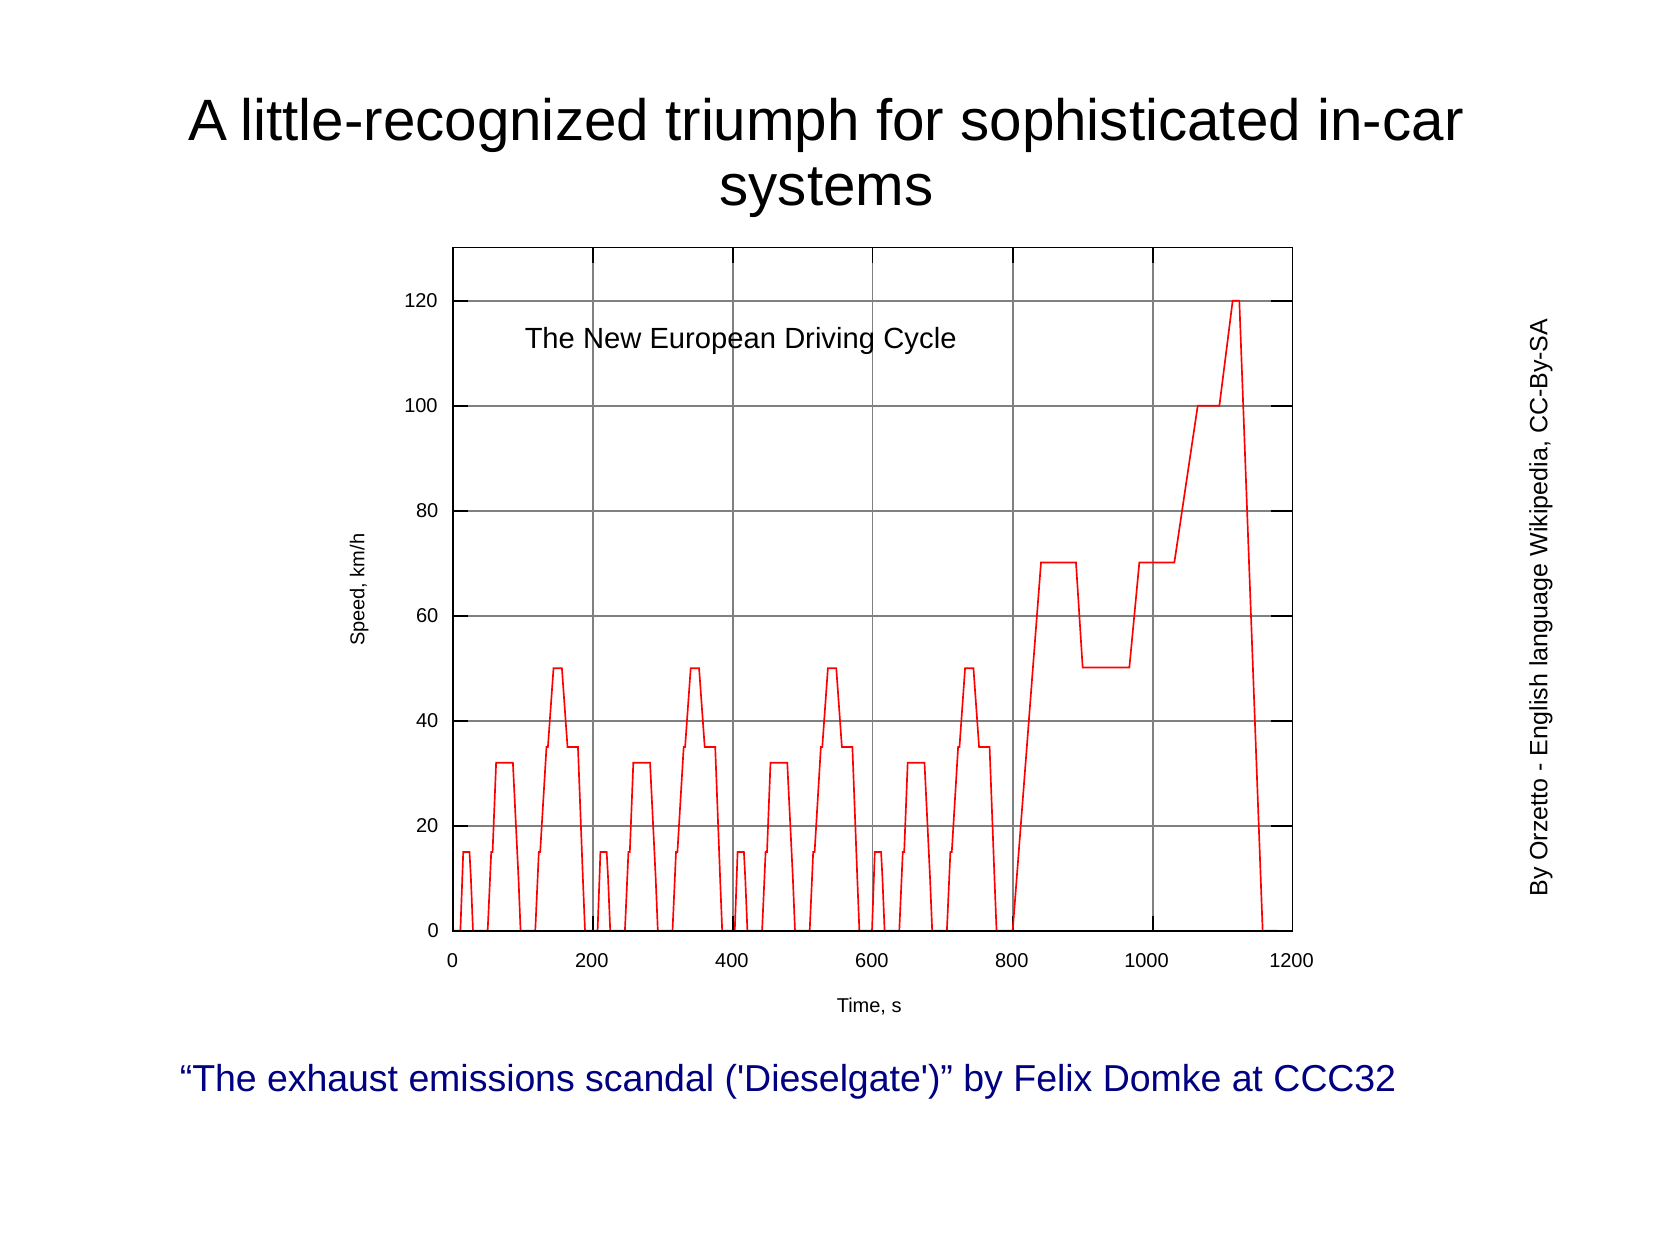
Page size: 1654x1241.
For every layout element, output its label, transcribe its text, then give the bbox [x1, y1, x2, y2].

text_box The New European Driving Cycle [510, 315, 976, 363]
picture [326, 219, 1329, 1022]
title A little-recognized triumph for sophisticated in-car systems [82, 49, 1571, 257]
text_box By Orzetto - English language Wikipedia, CC-By-SA [1517, 303, 1561, 912]
text_box “The exhaust emissions scandal ('Dieselgate')” by Felix Domke at CCC32 [165, 1050, 1621, 1107]
